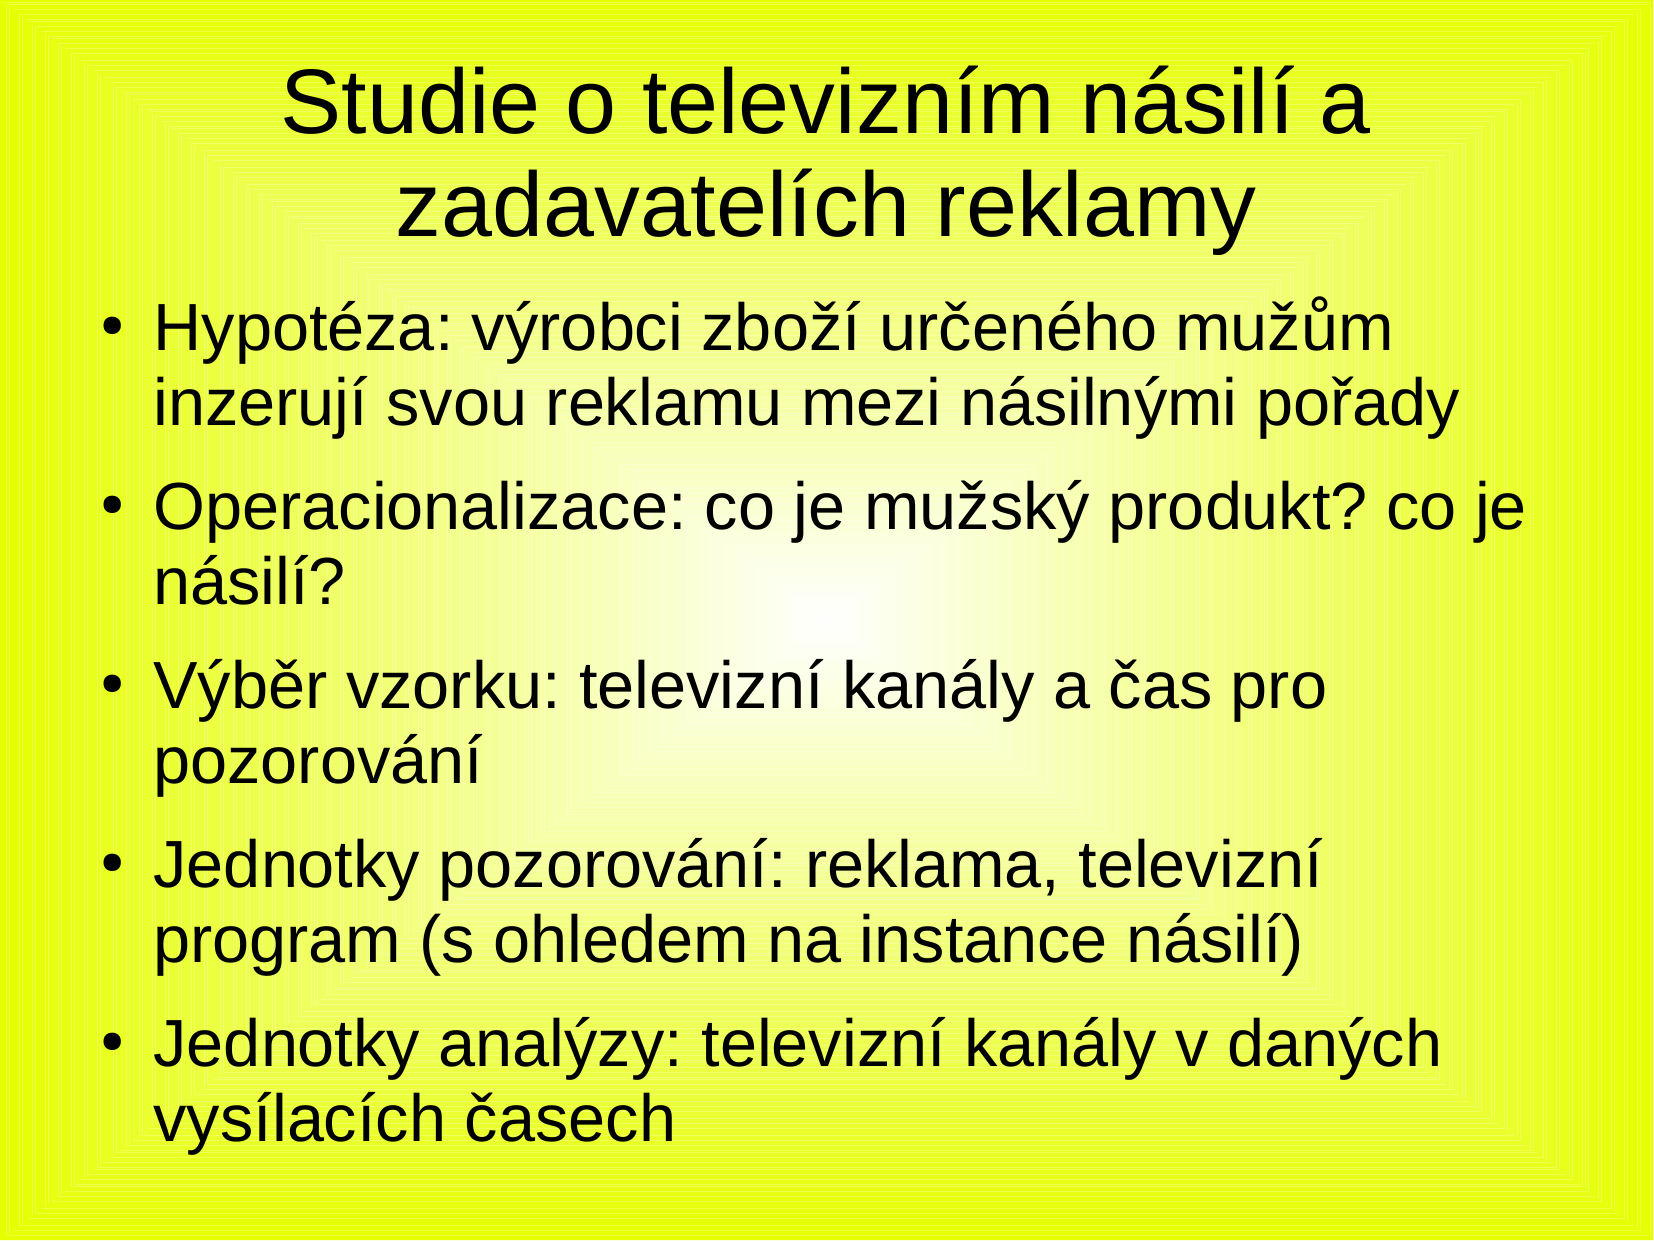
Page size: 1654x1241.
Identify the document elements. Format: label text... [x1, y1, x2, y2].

list Hypotéza: výrobci zboží určeného mužům inzerují svou reklamu mezi násilnými pořady Operacionalizace: co je mužský produkt? co je násilí? Výběr vzorku: televizní kanály a čas pro pozorování Jednotky pozorování: reklama, televizní program (s ohledem na instance násilí) Jednotky analýzy: televizní kanály v daných vysílacích časech [82, 290, 1571, 1157]
title Studie o televizním násilí a zadavatelích reklamy [82, 50, 1571, 256]
